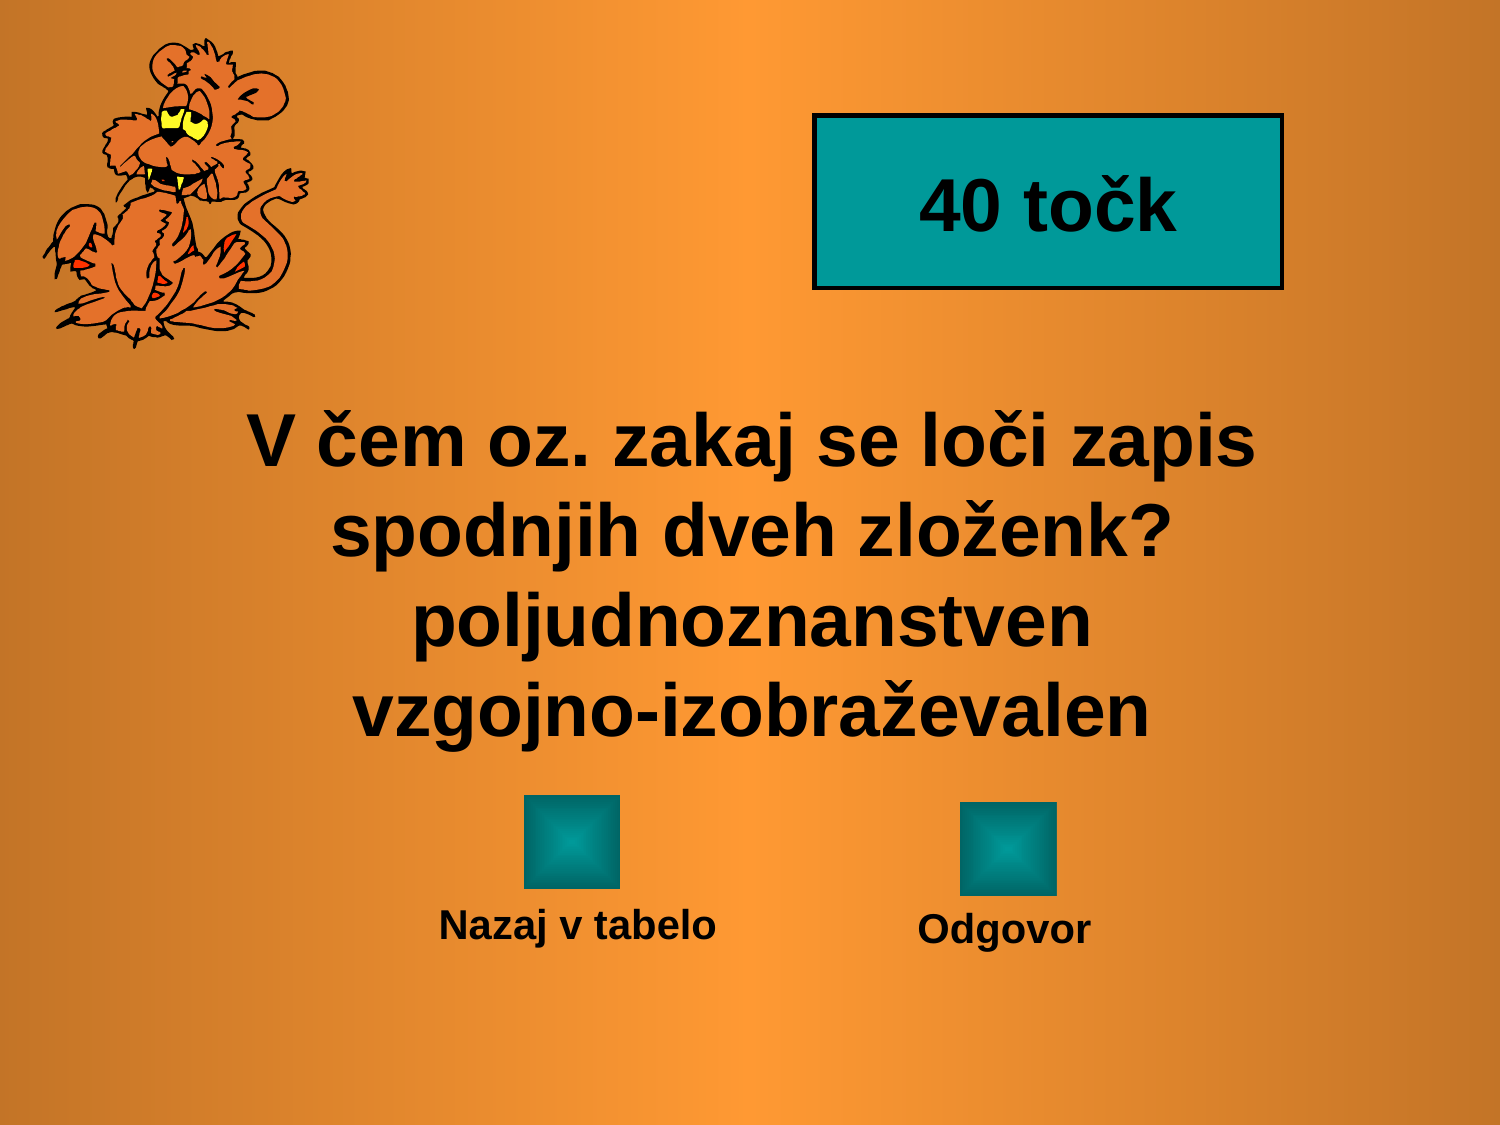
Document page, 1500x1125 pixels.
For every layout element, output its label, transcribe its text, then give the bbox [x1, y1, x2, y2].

title V čem oz. zakaj se loči zapis spodnjih dveh zloženk? poljudnoznanstven vzgojno-izobraževalen [99, 359, 1405, 785]
text_box [960, 802, 1057, 896]
text_box Odgovor [859, 894, 1150, 959]
text_box Nazaj v tabelo [403, 890, 752, 956]
text_box [524, 795, 620, 889]
text_box 40 točk [814, 115, 1282, 288]
